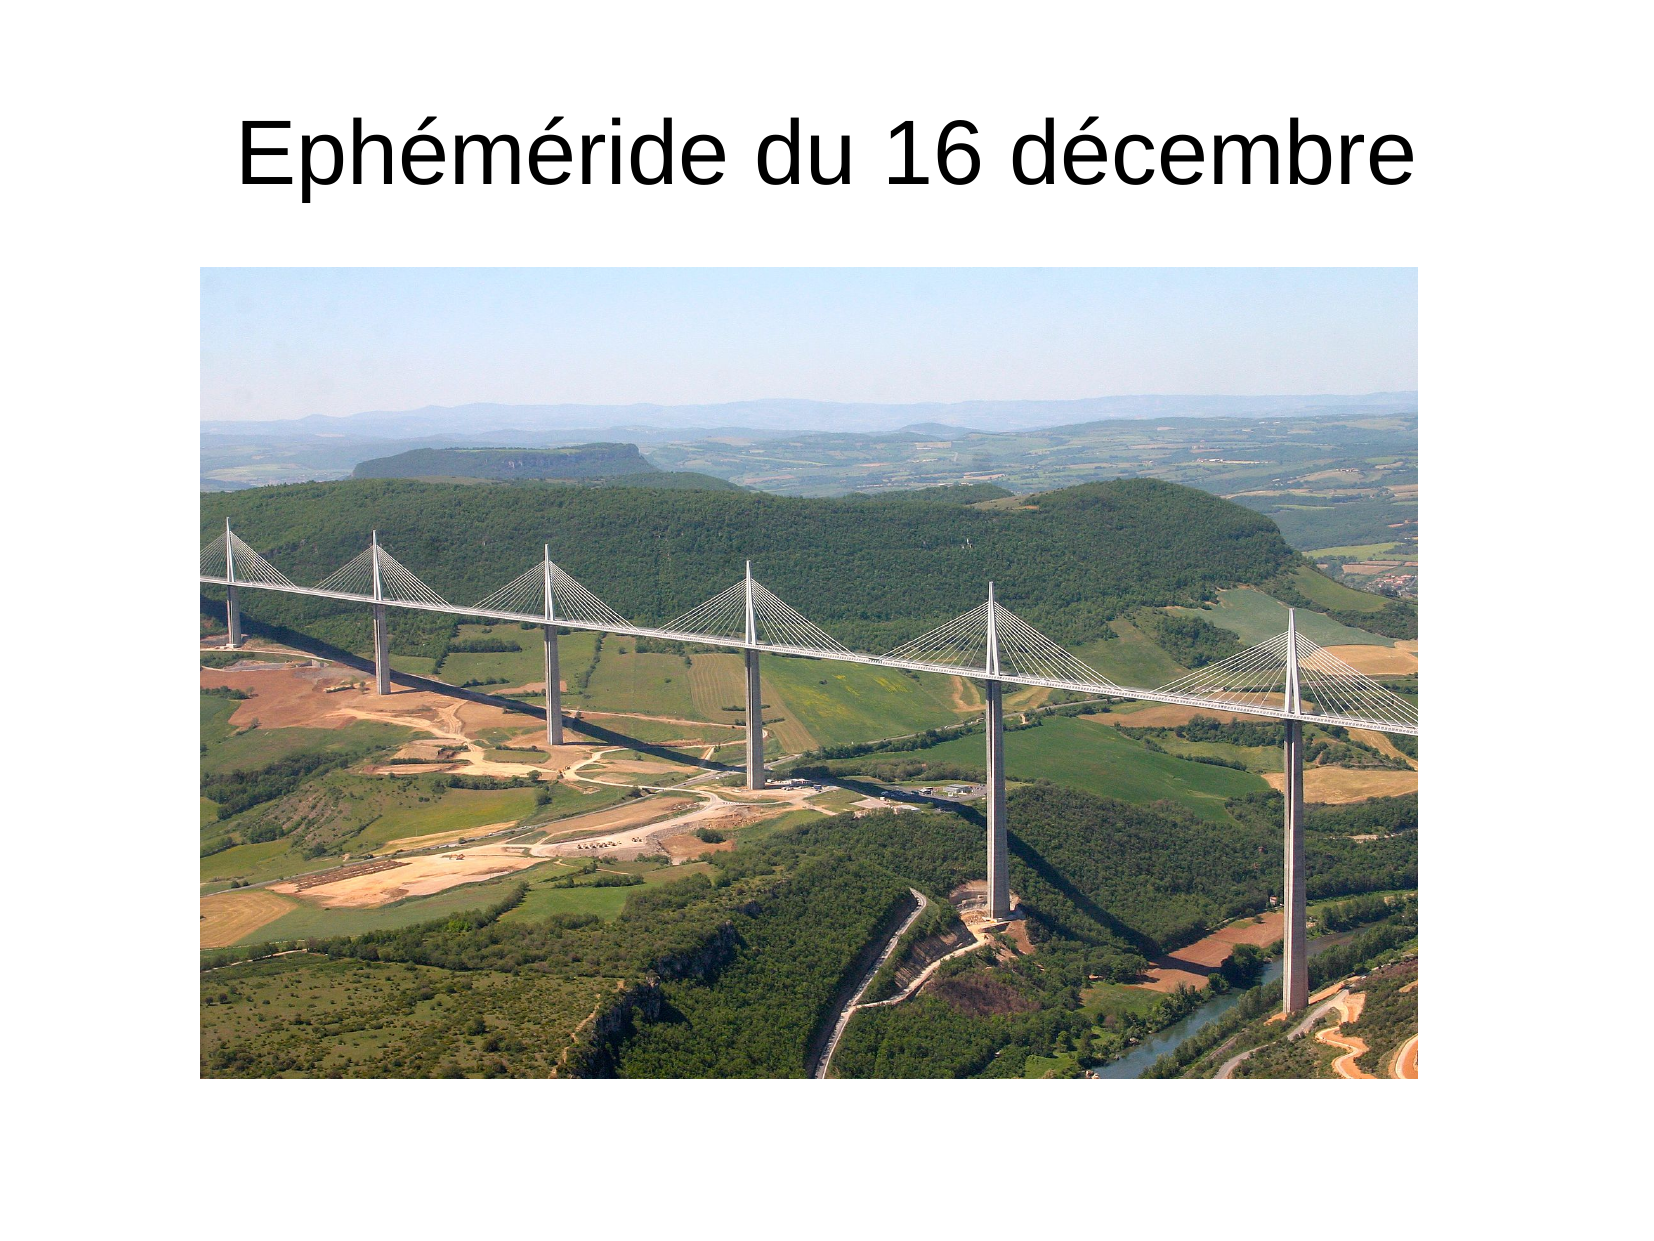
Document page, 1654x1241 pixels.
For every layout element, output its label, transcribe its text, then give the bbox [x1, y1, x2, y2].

picture [200, 267, 1418, 1079]
title Ephéméride du 16 décembre [82, 49, 1571, 257]
